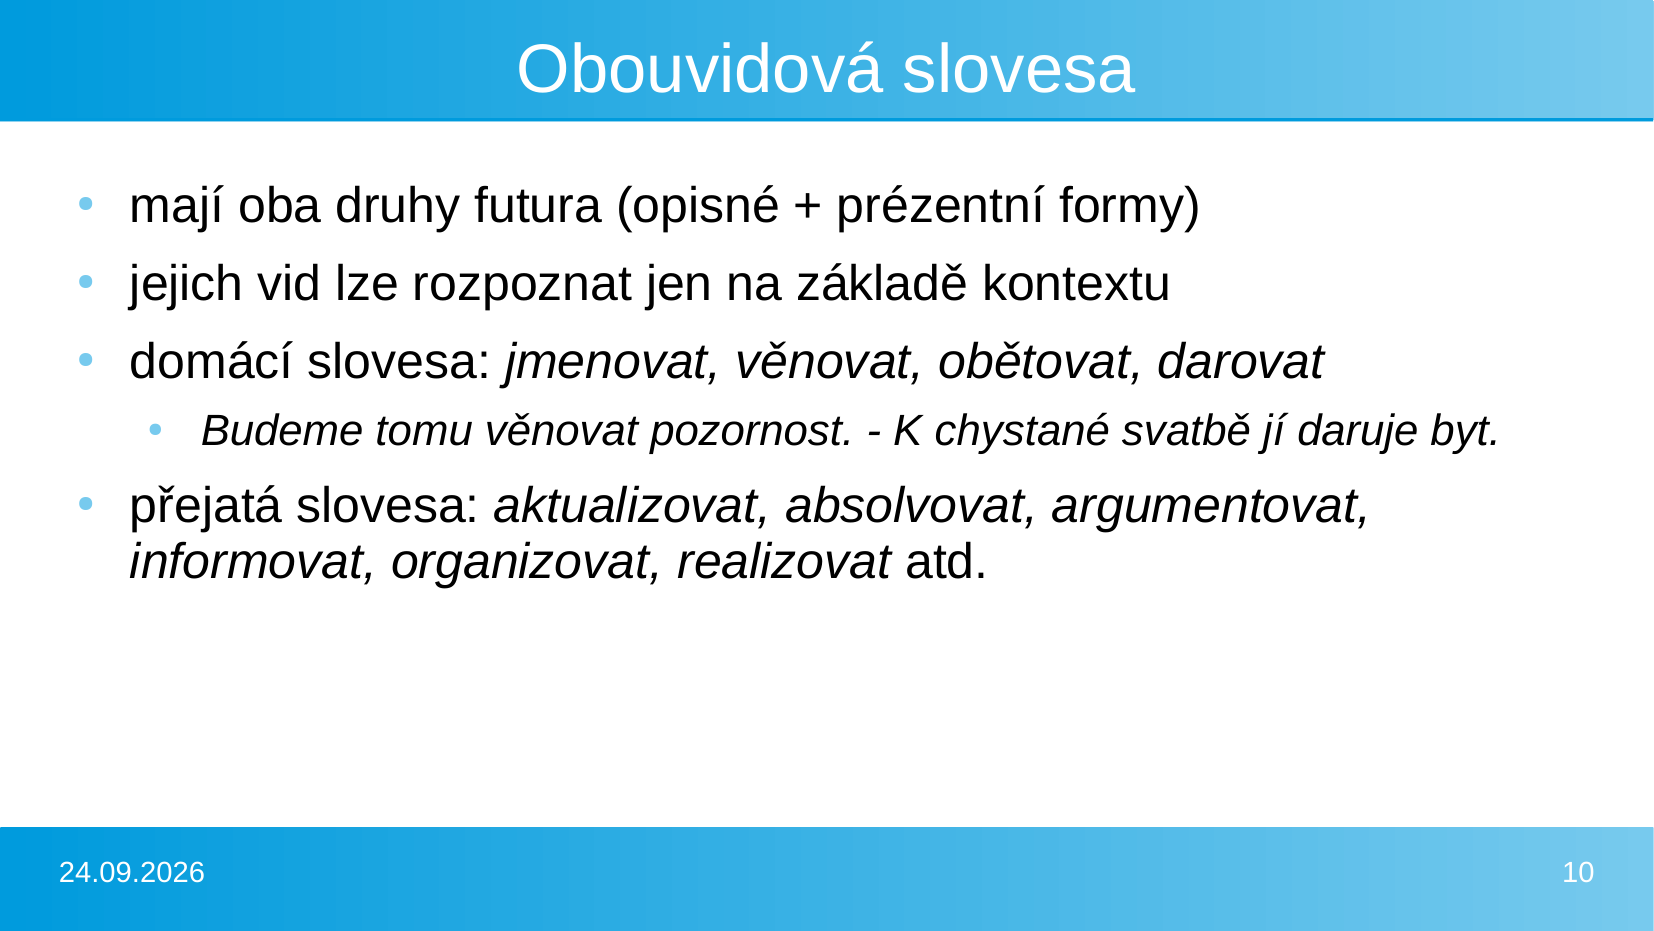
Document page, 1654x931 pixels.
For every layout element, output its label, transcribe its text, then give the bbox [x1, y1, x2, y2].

list mají oba druhy futura (opisné + prézentní formy) jejich vid lze rozpoznat jen na základě kontextu domácí slovesa: jmenovat, věnovat, obětovat, darovat Budeme tomu věnovat pozornost. - K chystané svatbě jí daruje byt. přejatá slovesa: aktualizovat, absolvovat, argumentovat, informovat, organizovat, realizovat atd. [59, 177, 1595, 768]
title Obouvidová slovesa [59, 29, 1595, 108]
